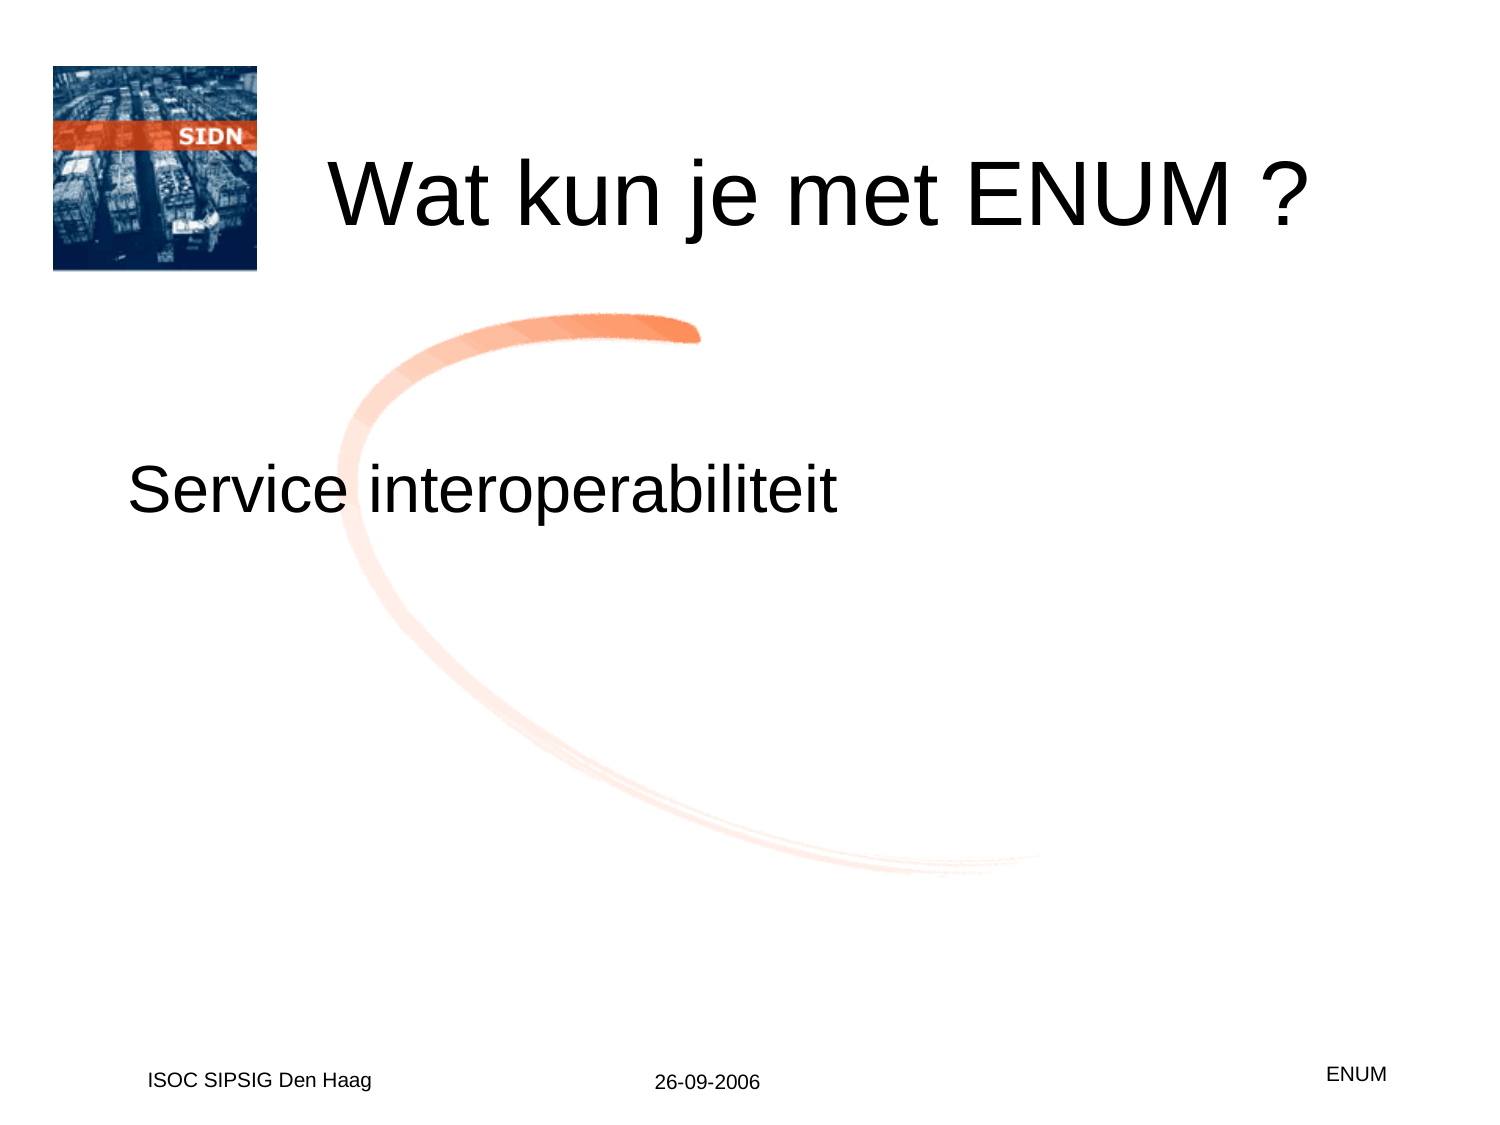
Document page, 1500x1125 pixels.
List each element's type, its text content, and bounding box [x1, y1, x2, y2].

picture [112, 1000, 1371, 1120]
list Service interoperabiliteit [112, 444, 1382, 1000]
title Wat kun je met ENUM ? [312, 99, 1382, 288]
picture [53, 0, 1371, 444]
